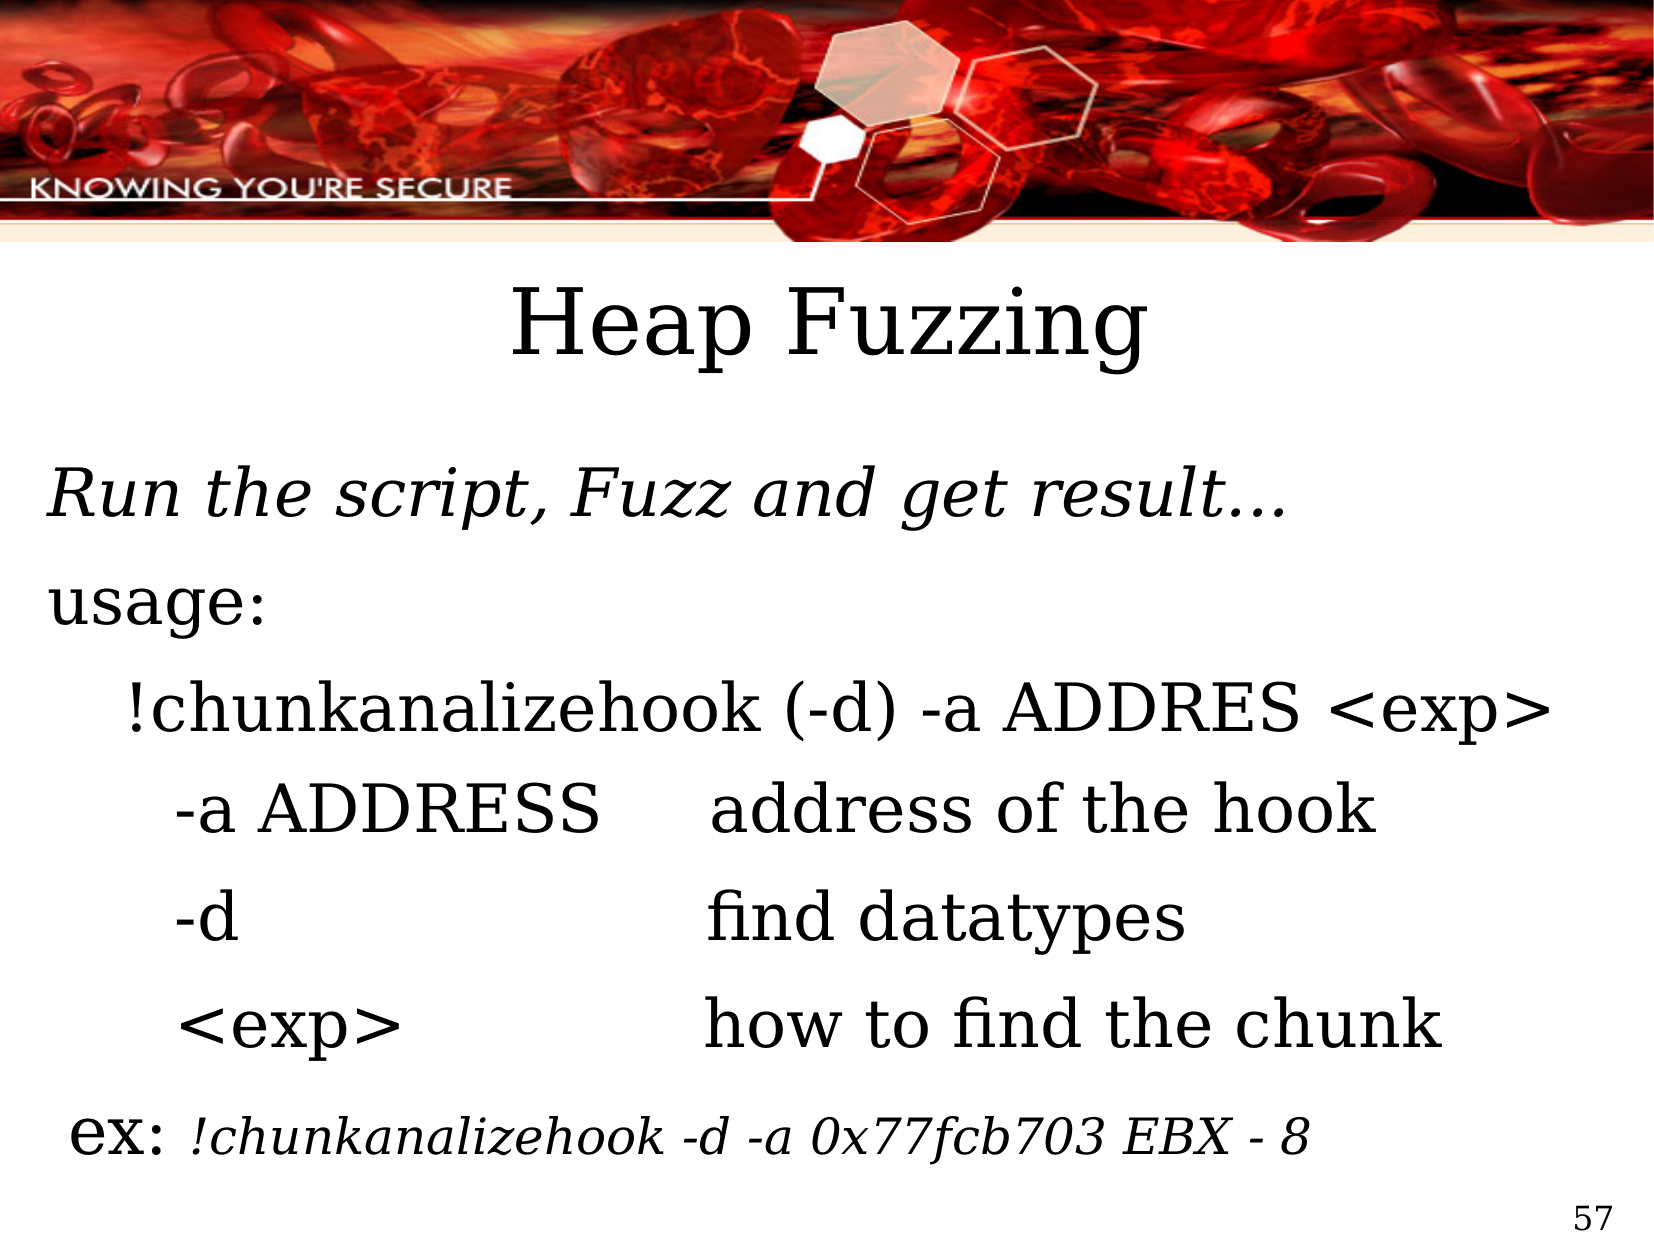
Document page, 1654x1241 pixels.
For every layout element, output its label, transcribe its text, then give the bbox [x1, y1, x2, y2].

list Run the script, Fuzz and get result... usage: !chunkanalizehook (-d) -a ADDRES <exp> -a ADDRESS address of the hook -d find datatypes <exp> how to find the chunk ex: !chunkanalizehook -d -a 0x77fcb703 EBX - 8 [29, 454, 1595, 1189]
picture [0, 0, 1654, 242]
title Heap Fuzzing [123, 219, 1536, 427]
